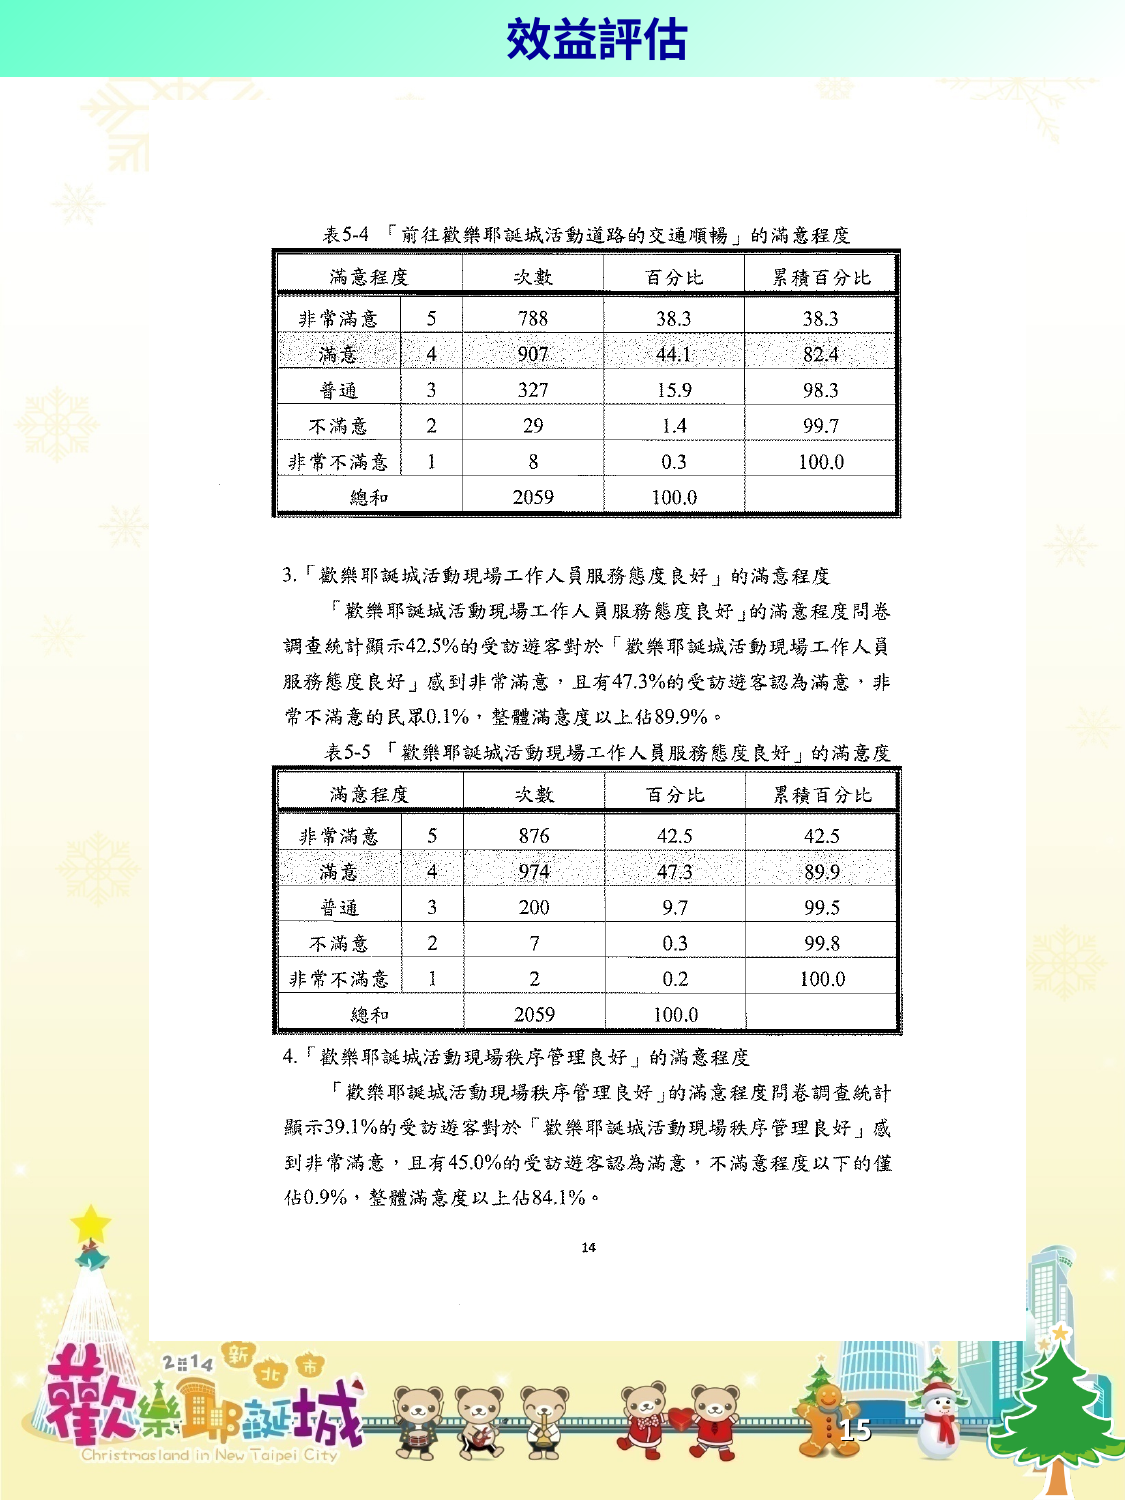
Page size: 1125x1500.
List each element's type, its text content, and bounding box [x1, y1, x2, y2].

picture [149, 100, 1026, 1341]
text_box 15 [822, 1390, 1085, 1471]
title 效益評估 [196, 0, 1000, 76]
